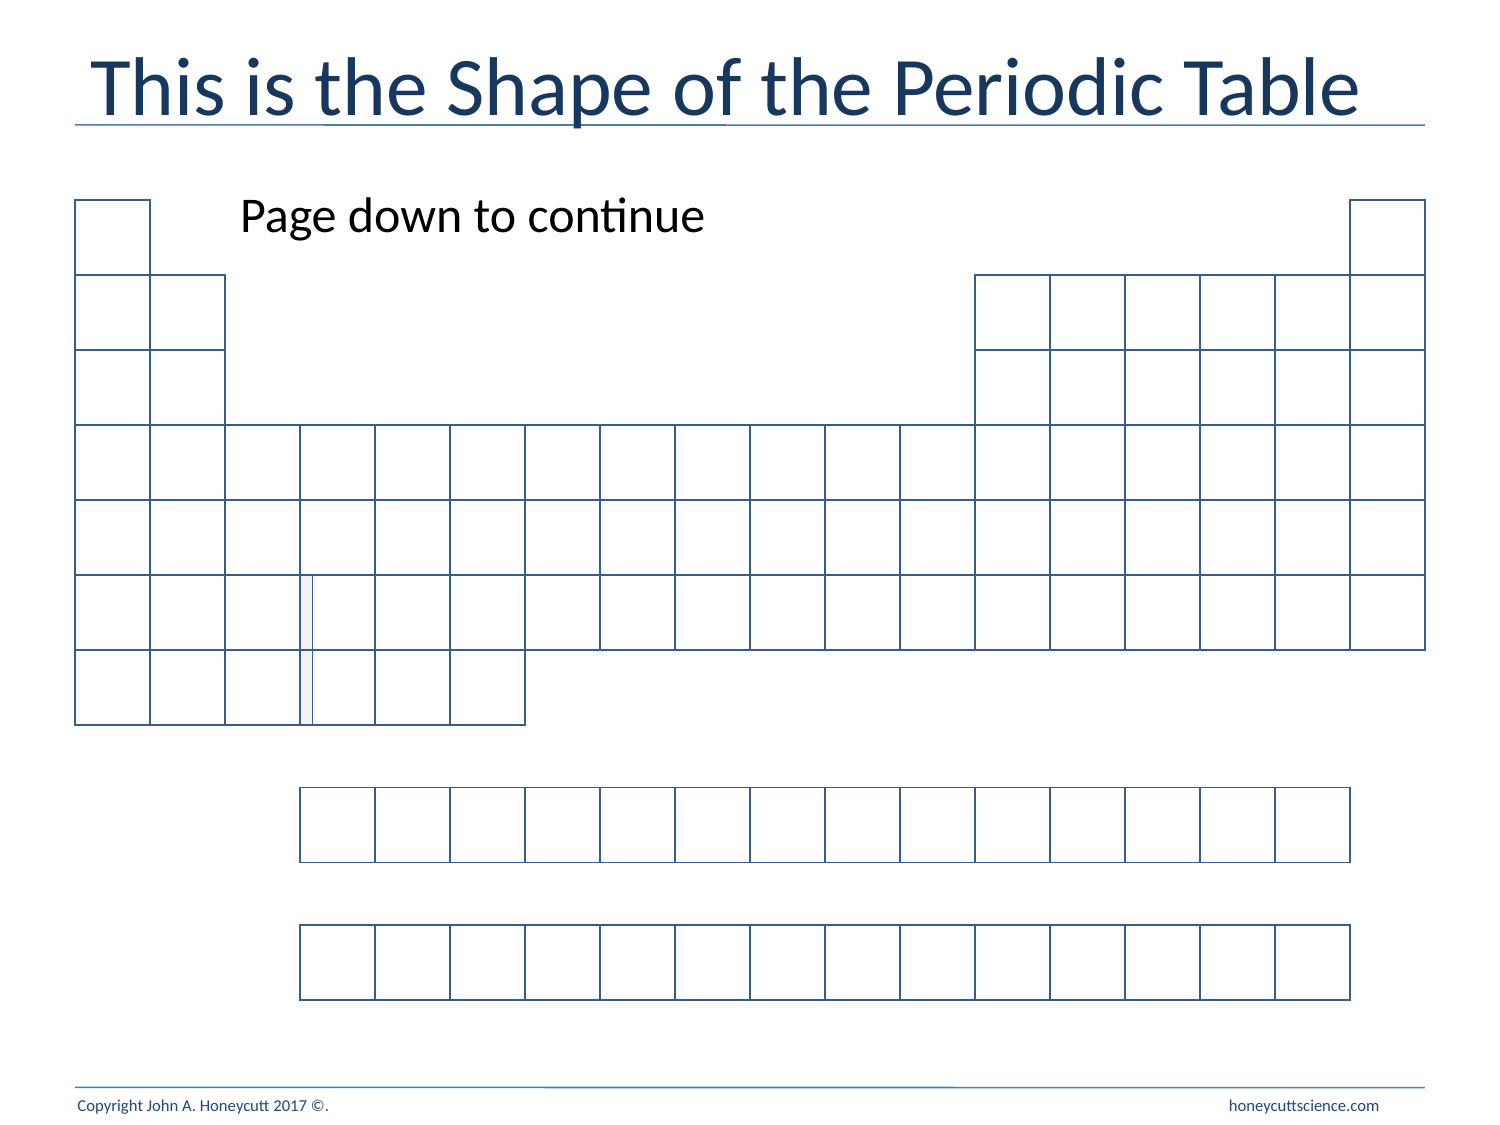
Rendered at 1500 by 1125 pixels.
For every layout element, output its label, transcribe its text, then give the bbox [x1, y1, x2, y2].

text_box Page down to continue [224, 174, 975, 251]
title This is the Shape of the Periodic Table [75, 45, 1425, 121]
